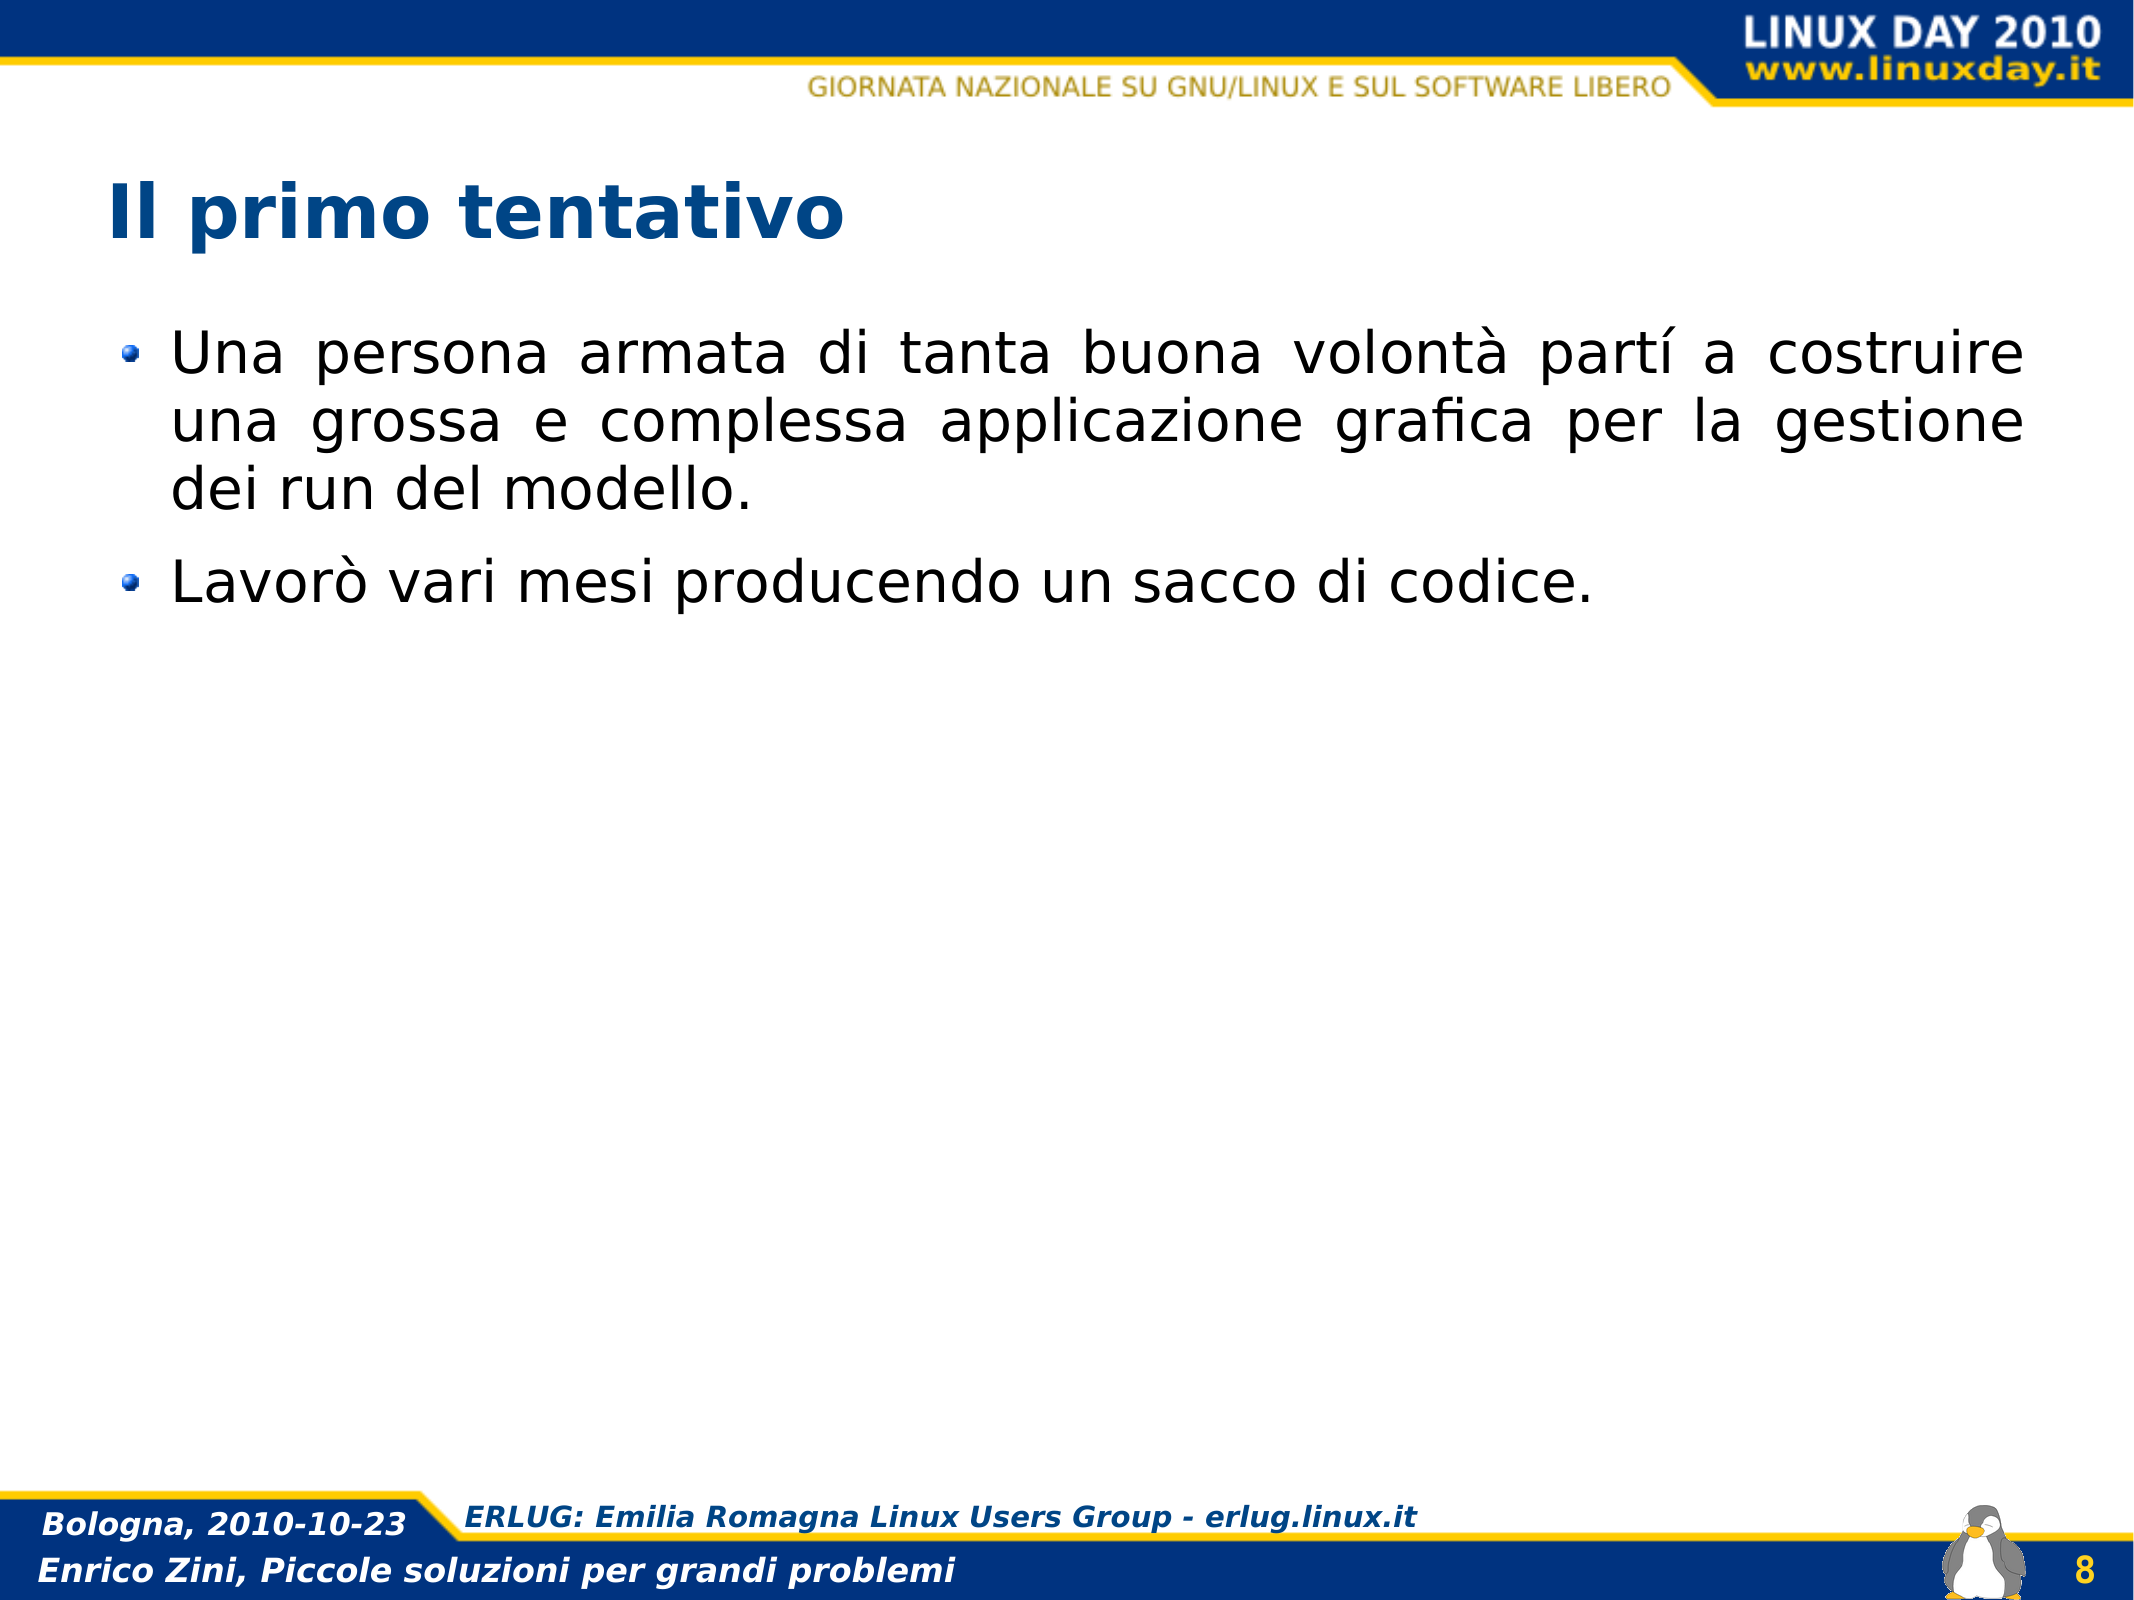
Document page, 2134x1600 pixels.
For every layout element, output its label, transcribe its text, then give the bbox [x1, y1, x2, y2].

picture [0, 0, 2134, 1600]
title Il primo tentativo [106, 159, 2080, 267]
list Una persona armata di tanta buona volontà partí a costruire una grossa e complessa applicazione grafica per la gestione dei run del modello. Lavorò vari mesi producendo un sacco di codice. [106, 319, 2027, 1441]
